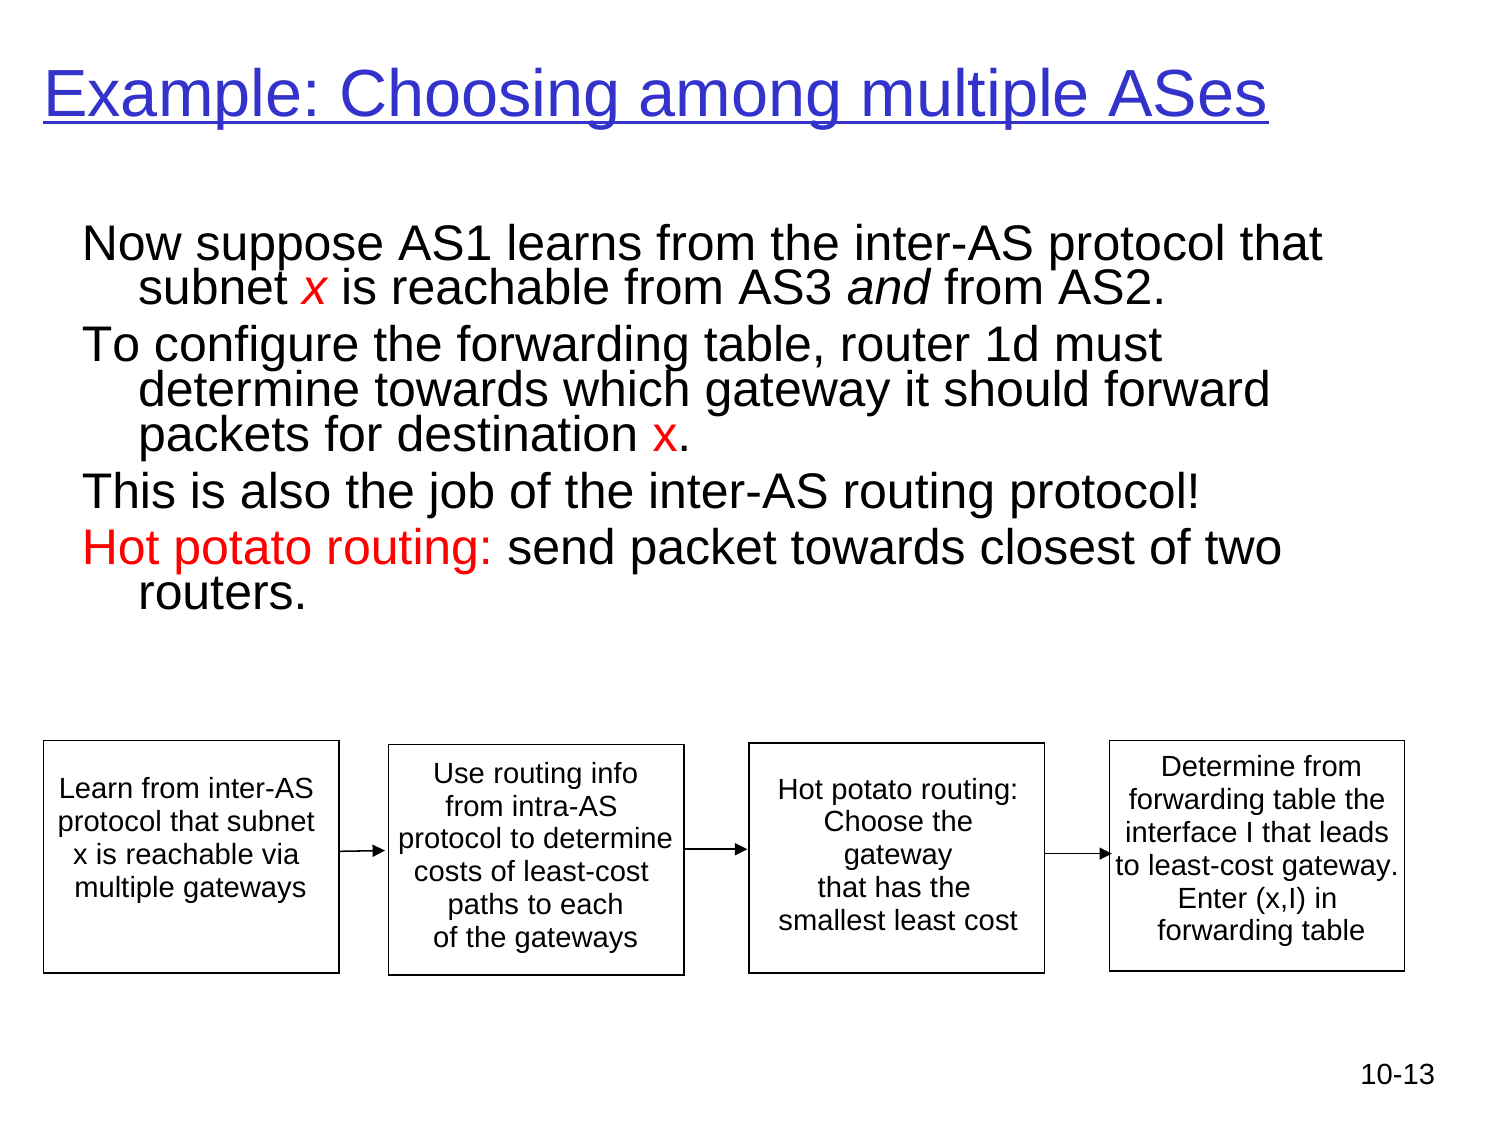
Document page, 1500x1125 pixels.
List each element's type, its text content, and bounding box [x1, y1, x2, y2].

text_box Learn from inter-AS protocol that subnet x is reachable via multiple gateways [42, 764, 339, 912]
text_box Determine from forwarding table the interface I that leads to least-cost gateway. Enter (x,I) in forwarding table [1100, 742, 1423, 955]
text_box Hot potato routing: Choose the gateway that has the smallest least cost [750, 764, 1047, 945]
list Now suppose AS1 learns from the inter-AS protocol that subnet x is reachable from AS3 and from AS2. To configure the forwarding table, router 1d must determine towards which gateway it should forward packets for destination x. This is also the job of the inter-AS routing protocol! Hot potato routing: send packet towards closest of two routers. [67, 216, 1379, 695]
title Example: Choosing among multiple ASes [28, 0, 1467, 188]
text_box Use routing info from intra-AS protocol to determine costs of least-cost paths to each of the gateways [375, 749, 696, 962]
